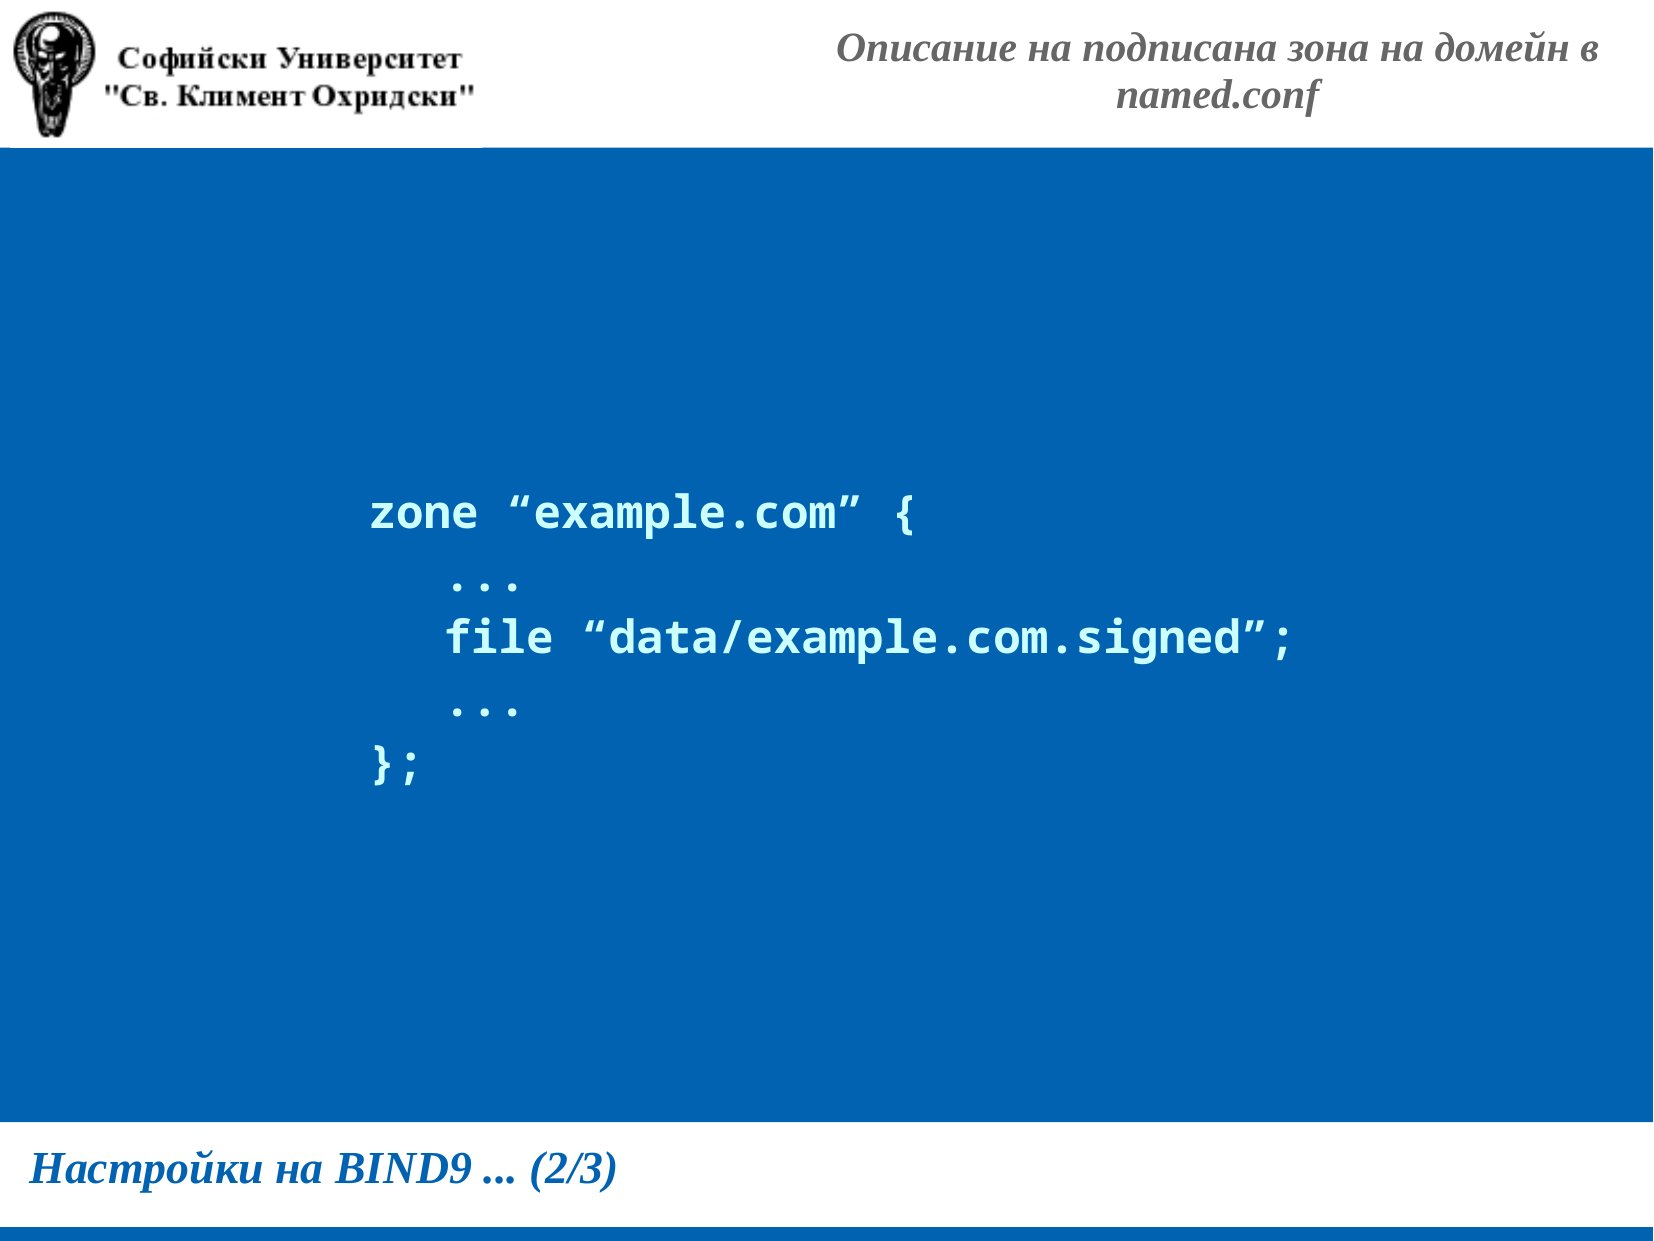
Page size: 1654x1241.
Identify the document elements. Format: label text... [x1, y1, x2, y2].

text_box Настройки на BIND9 ... (2/3) [29, 1143, 623, 1211]
text_box zone “example.com” { ... file “data/example.com.signed”; ... }; [0, 147, 1653, 1123]
title Описание на подписана зона на домейн в named.conf [776, 9, 1653, 133]
picture [10, 0, 482, 148]
